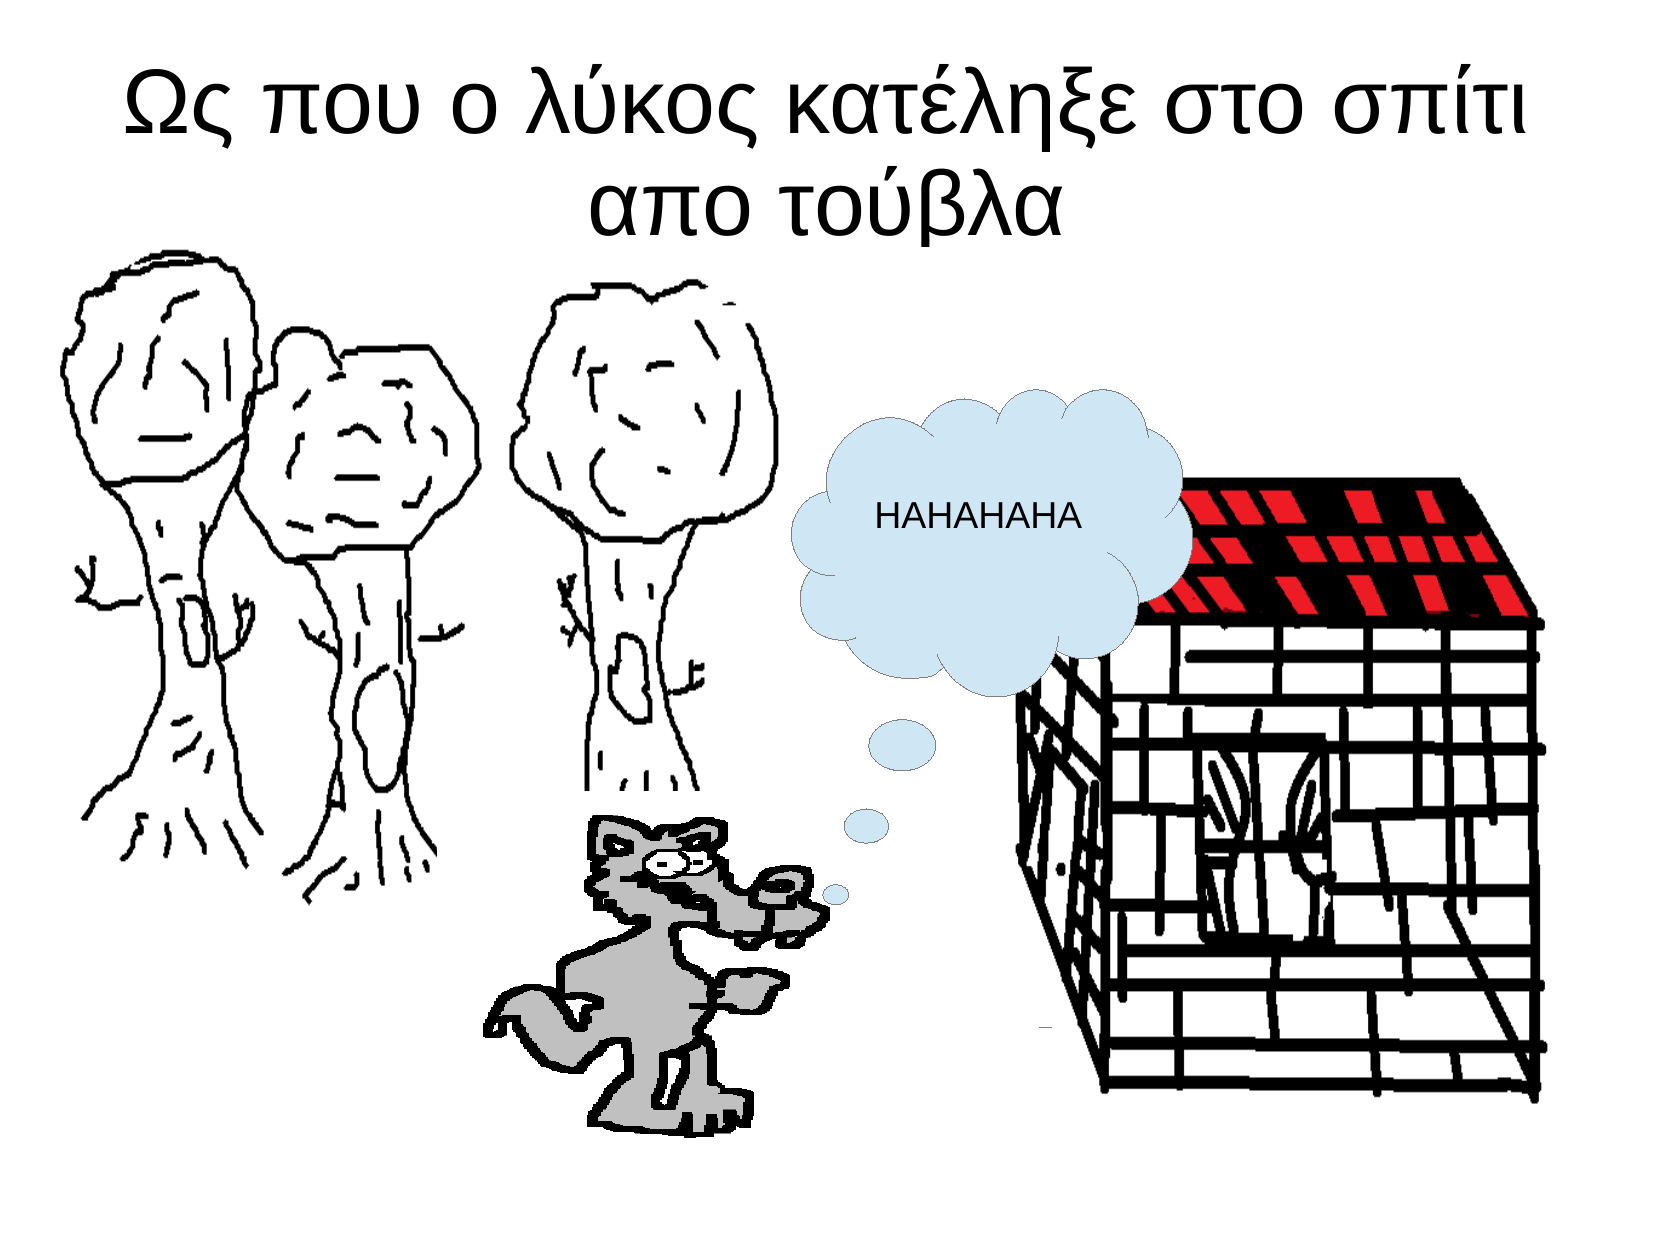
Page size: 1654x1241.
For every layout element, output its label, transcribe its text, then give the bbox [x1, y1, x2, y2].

text_box HAHAHAHA [822, 884, 849, 905]
text_box HAHAHAHA [868, 719, 936, 771]
picture [7, 247, 1654, 1229]
text_box HAHAHAHA [791, 389, 1193, 697]
title Ως που ο λύκος κατέληξε στο σπίτι απο τούβλα [82, 49, 1571, 247]
text_box HAHAHAHA [844, 808, 889, 844]
